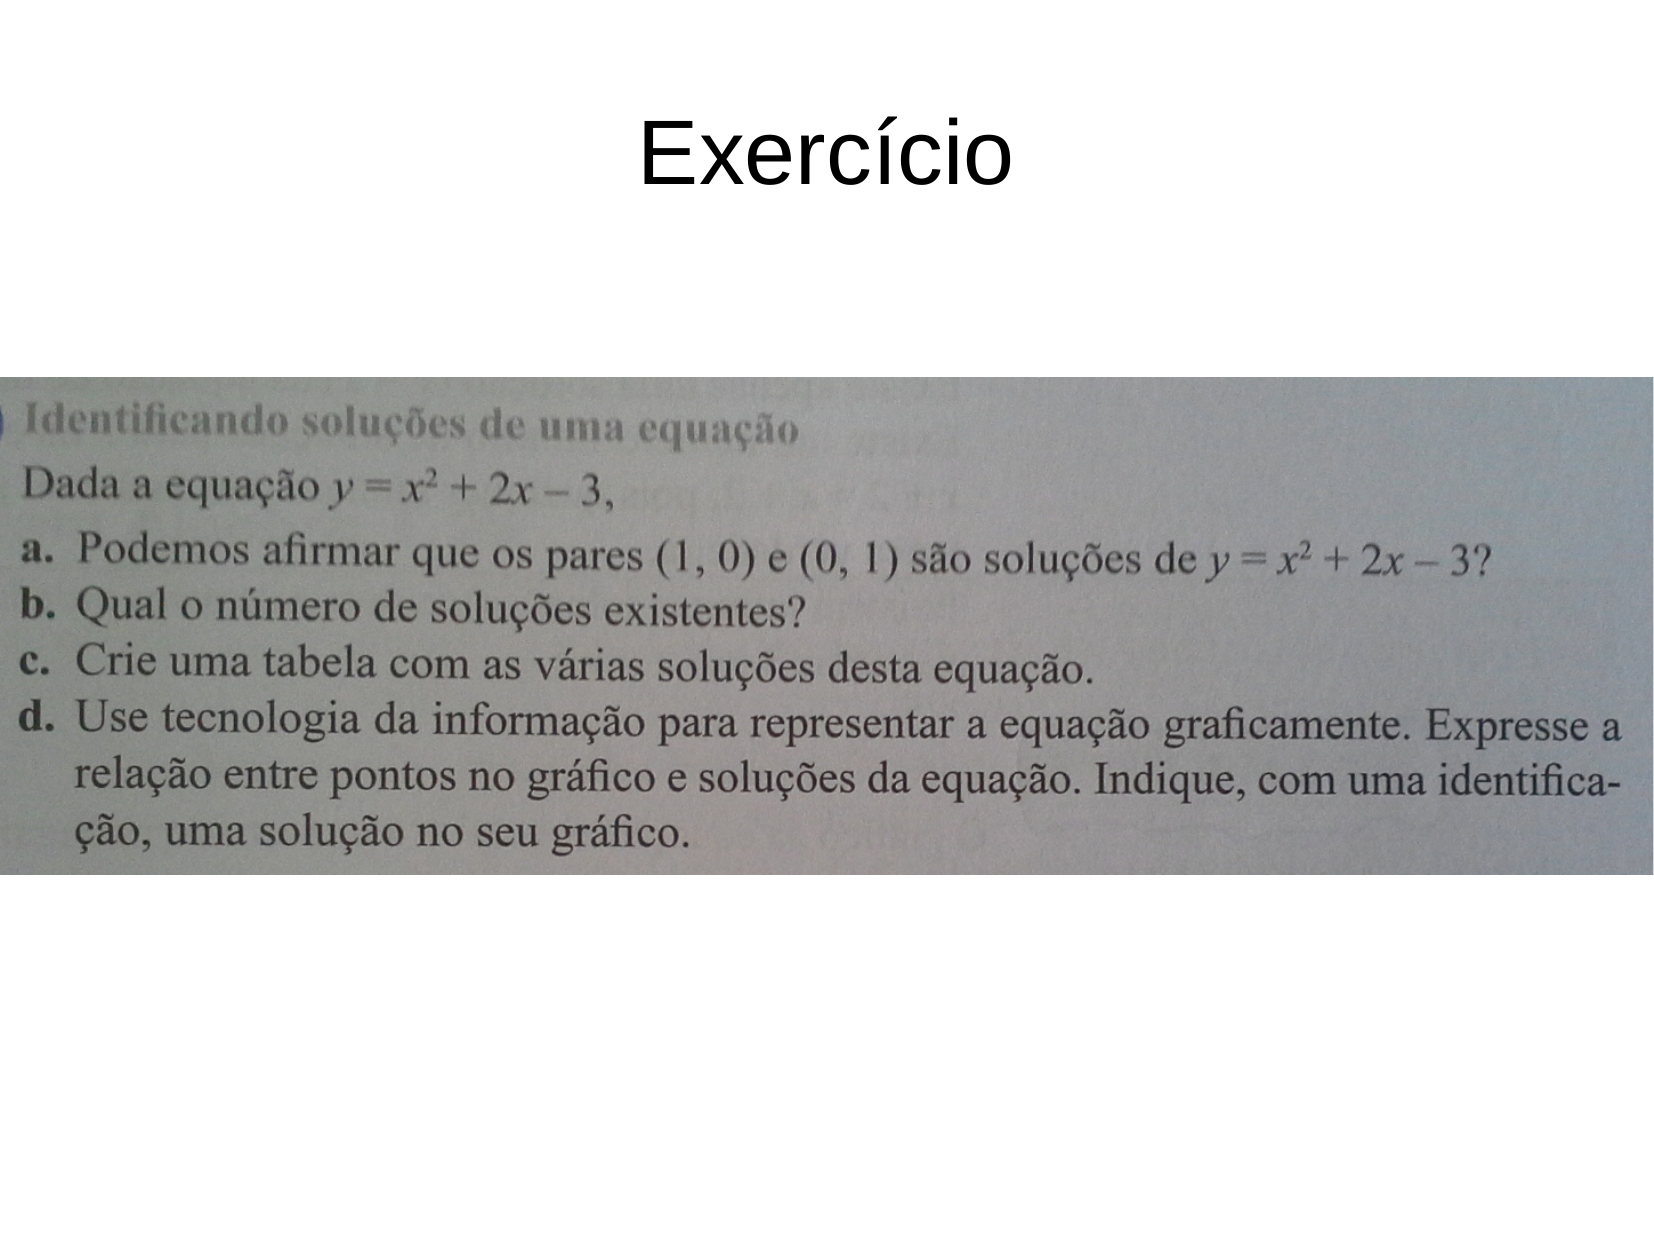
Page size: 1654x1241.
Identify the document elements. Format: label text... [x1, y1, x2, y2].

title Exercício [82, 49, 1571, 257]
picture [0, 377, 1654, 875]
